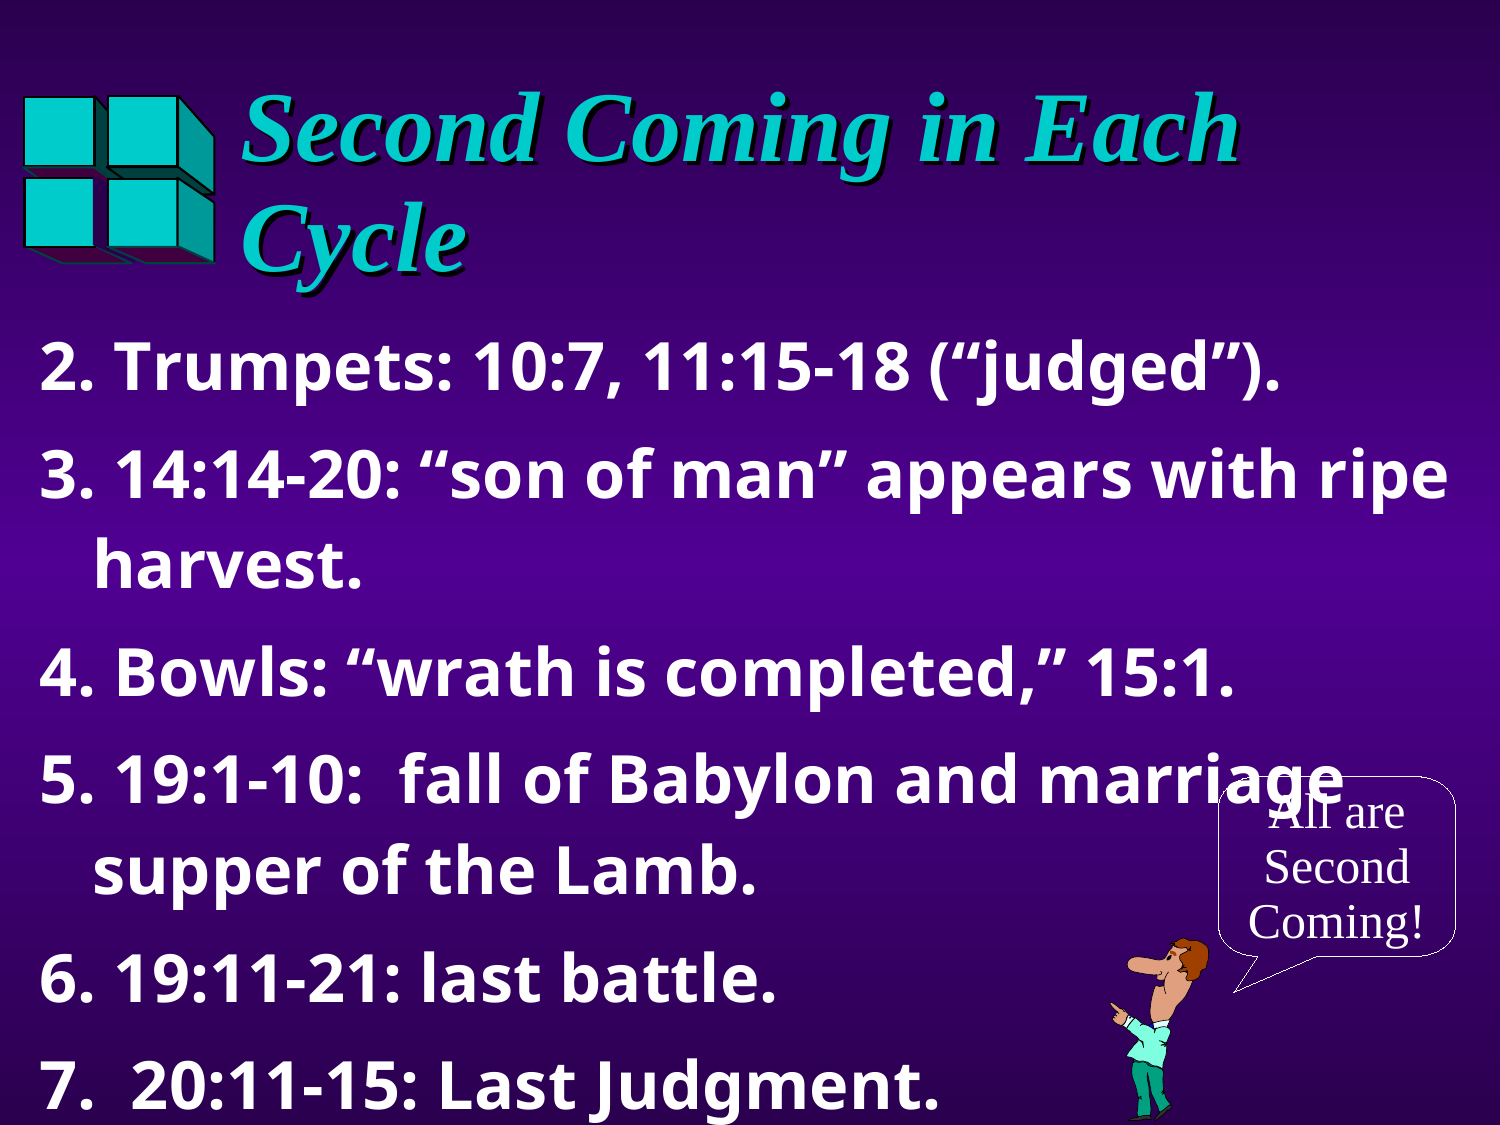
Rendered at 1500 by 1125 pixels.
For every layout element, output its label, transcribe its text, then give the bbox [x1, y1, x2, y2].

list 2. Trumpets: 10:7, 11:15-18 (“judged”). 3. 14:14-20: “son of man” appears with ripe harvest. 4. Bowls: “wrath is completed,” 15:1. 5. 19:1-10: fall of Babylon and marriage supper of the Lamb. 6. 19:11-21: last battle. 7. 20:11-15: Last Judgment. [24, 312, 1476, 1101]
title Second Coming in Each Cycle [224, 64, 1388, 302]
picture [1106, 934, 1213, 1125]
text_box All are Second Coming! [1218, 776, 1456, 993]
